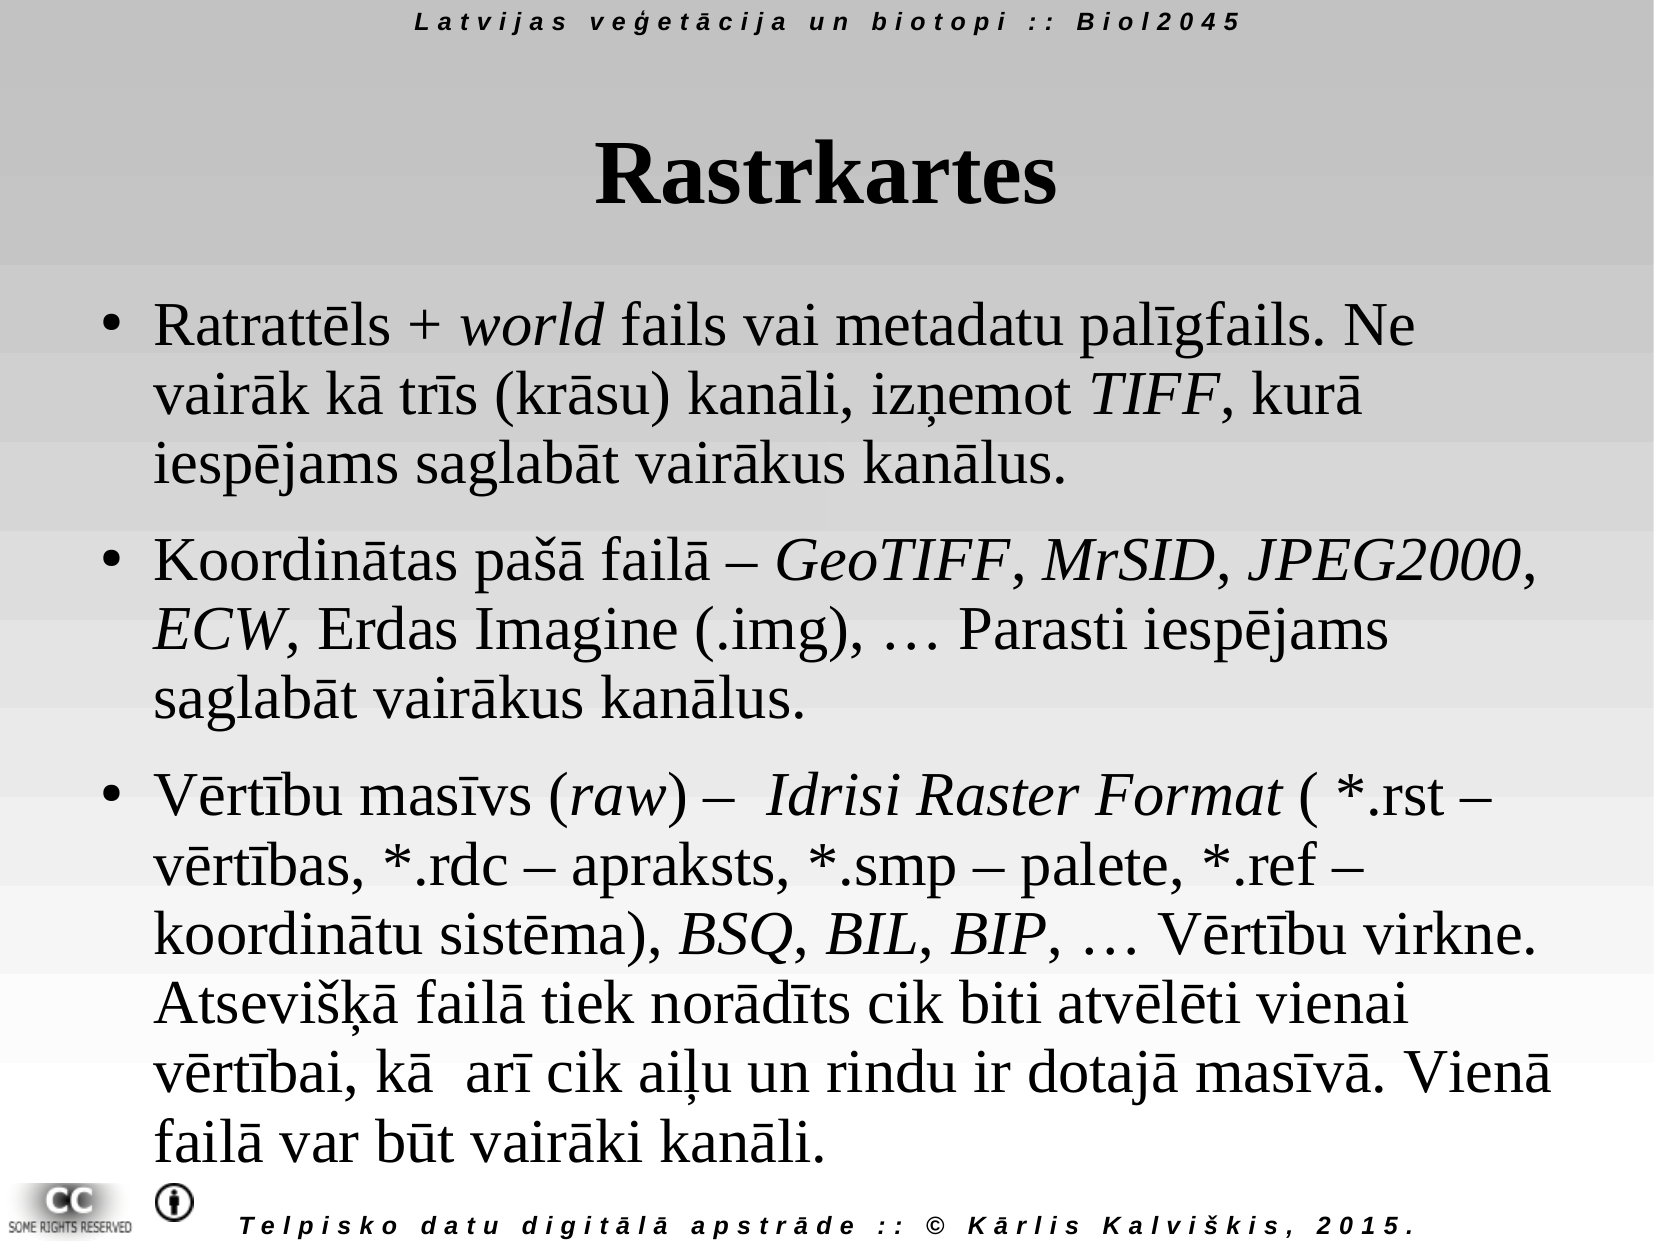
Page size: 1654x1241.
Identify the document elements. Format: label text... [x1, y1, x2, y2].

title Rastrkartes [29, 49, 1625, 296]
picture [0, 0, 1654, 1241]
list Ratrattēls + world fails vai metadatu palīgfails. Ne vairāk kā trīs (krāsu) kanāli, izņemot TIFF, kurā iespējams saglabāt vairākus kanālus. Koordinātas pašā failā – GeoTIFF, MrSID, JPEG2000, ECW, Erdas Imagine (.img), … Parasti iespējams saglabāt vairākus kanālus. Vērtību masīvs (raw) – Idrisi Raster Format ( *.rst – vērtības, *.rdc – apraksts, *.smp – palete, *.ref – koordinātu sistēma), BSQ, BIL, BIP, … Vērtību virkne. Atsevišķā failā tiek norādīts cik biti atvēlēti vienai vērtībai, kā arī cik aiļu un rindu ir dotajā masīvā. Vienā failā var būt vairāki kanāli. [82, 289, 1571, 1176]
